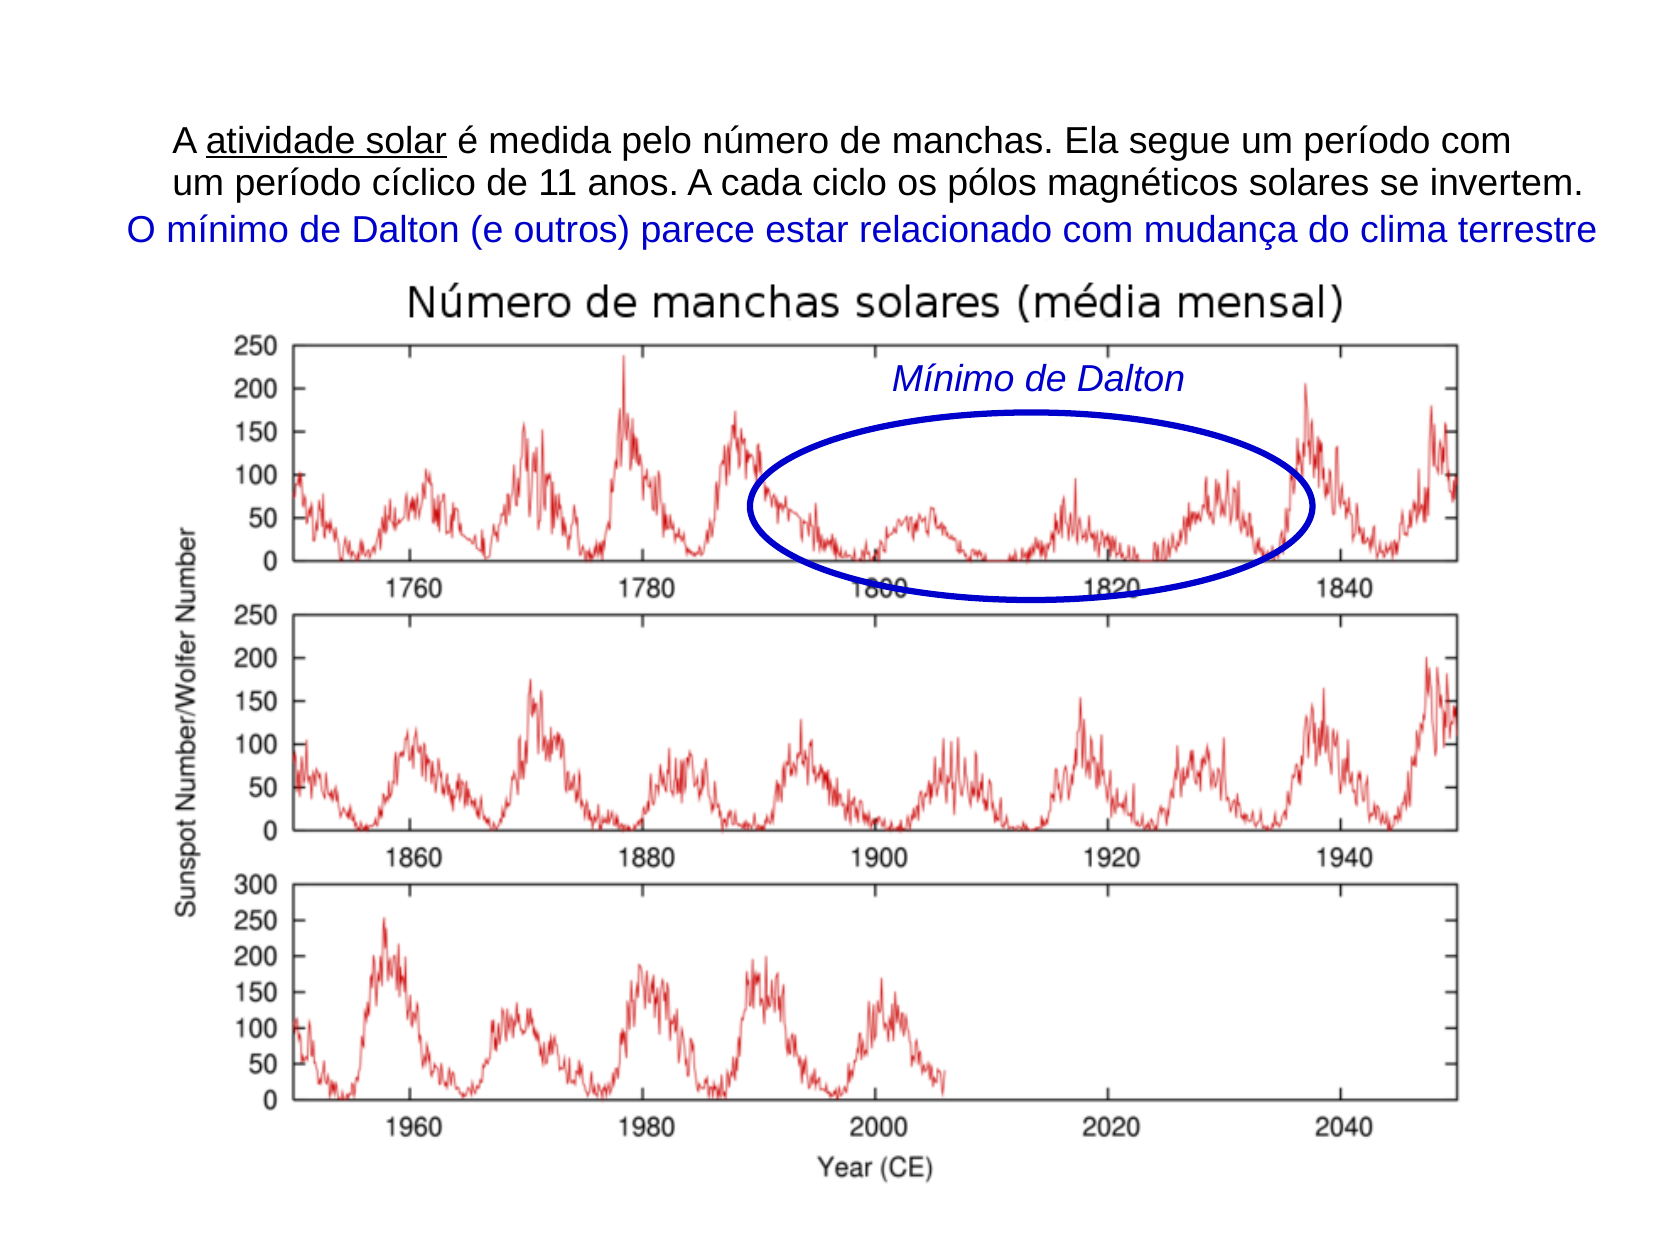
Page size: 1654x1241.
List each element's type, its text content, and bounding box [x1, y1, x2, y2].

picture [152, 263, 1502, 1208]
text_box A atividade solar é medida pelo número de manchas. Ela segue um período com um período cíclico de 11 anos. A cada ciclo os pólos magnéticos solares se invertem. [157, 112, 1607, 201]
text_box O mínimo de Dalton (e outros) parece estar relacionado com mudança do clima terrestre [111, 201, 1613, 263]
text_box Mínimo de Dalton [877, 350, 1201, 413]
